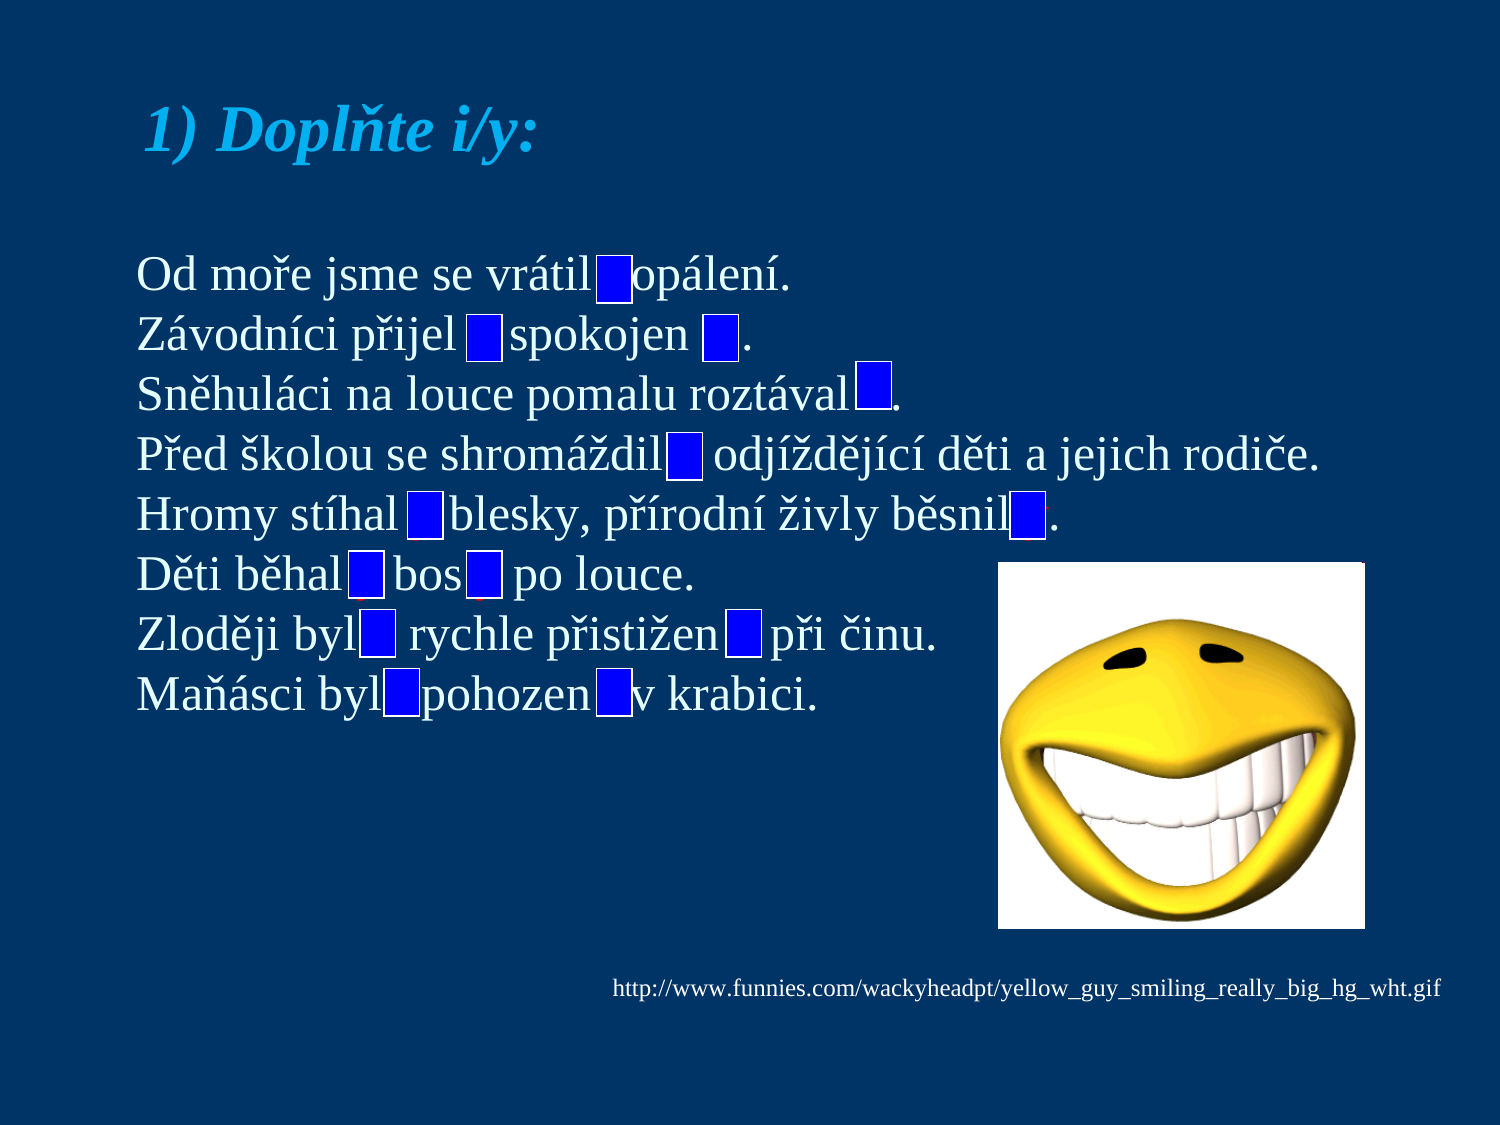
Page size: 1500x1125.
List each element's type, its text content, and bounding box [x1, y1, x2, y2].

text_box [702, 314, 739, 362]
text_box [667, 432, 703, 480]
picture [998, 562, 1365, 929]
text_box [596, 668, 632, 717]
text_box [466, 314, 502, 362]
text_box [348, 550, 384, 599]
text_box [596, 255, 632, 303]
text_box [407, 491, 443, 540]
text_box Od moře jsme se vrátil i opálení. Závodníci přijel i spokojen i . Sněhuláci na louce pomalu roztával i . Před školou se shromáždil y odjíždějící děti a jejich rodiče. Hromy stíhal y blesky, přírodní živly běsnil y. Děti běhal y bos y po louce. Zloději byl i rychle přistižen i při činu. Maňásci byl i pohozen i v krabici. [88, 220, 1371, 729]
text_box [726, 609, 762, 657]
text_box [856, 361, 892, 410]
text_box [360, 609, 396, 657]
text_box 1) Doplňte i/y: [64, 54, 621, 173]
text_box [1009, 491, 1046, 540]
text_box [466, 550, 502, 599]
text_box [383, 668, 420, 717]
text_box http://www.funnies.com/wackyheadpt/yellow_guy_smiling_really_big_hg_wht.gif [597, 964, 1457, 1010]
